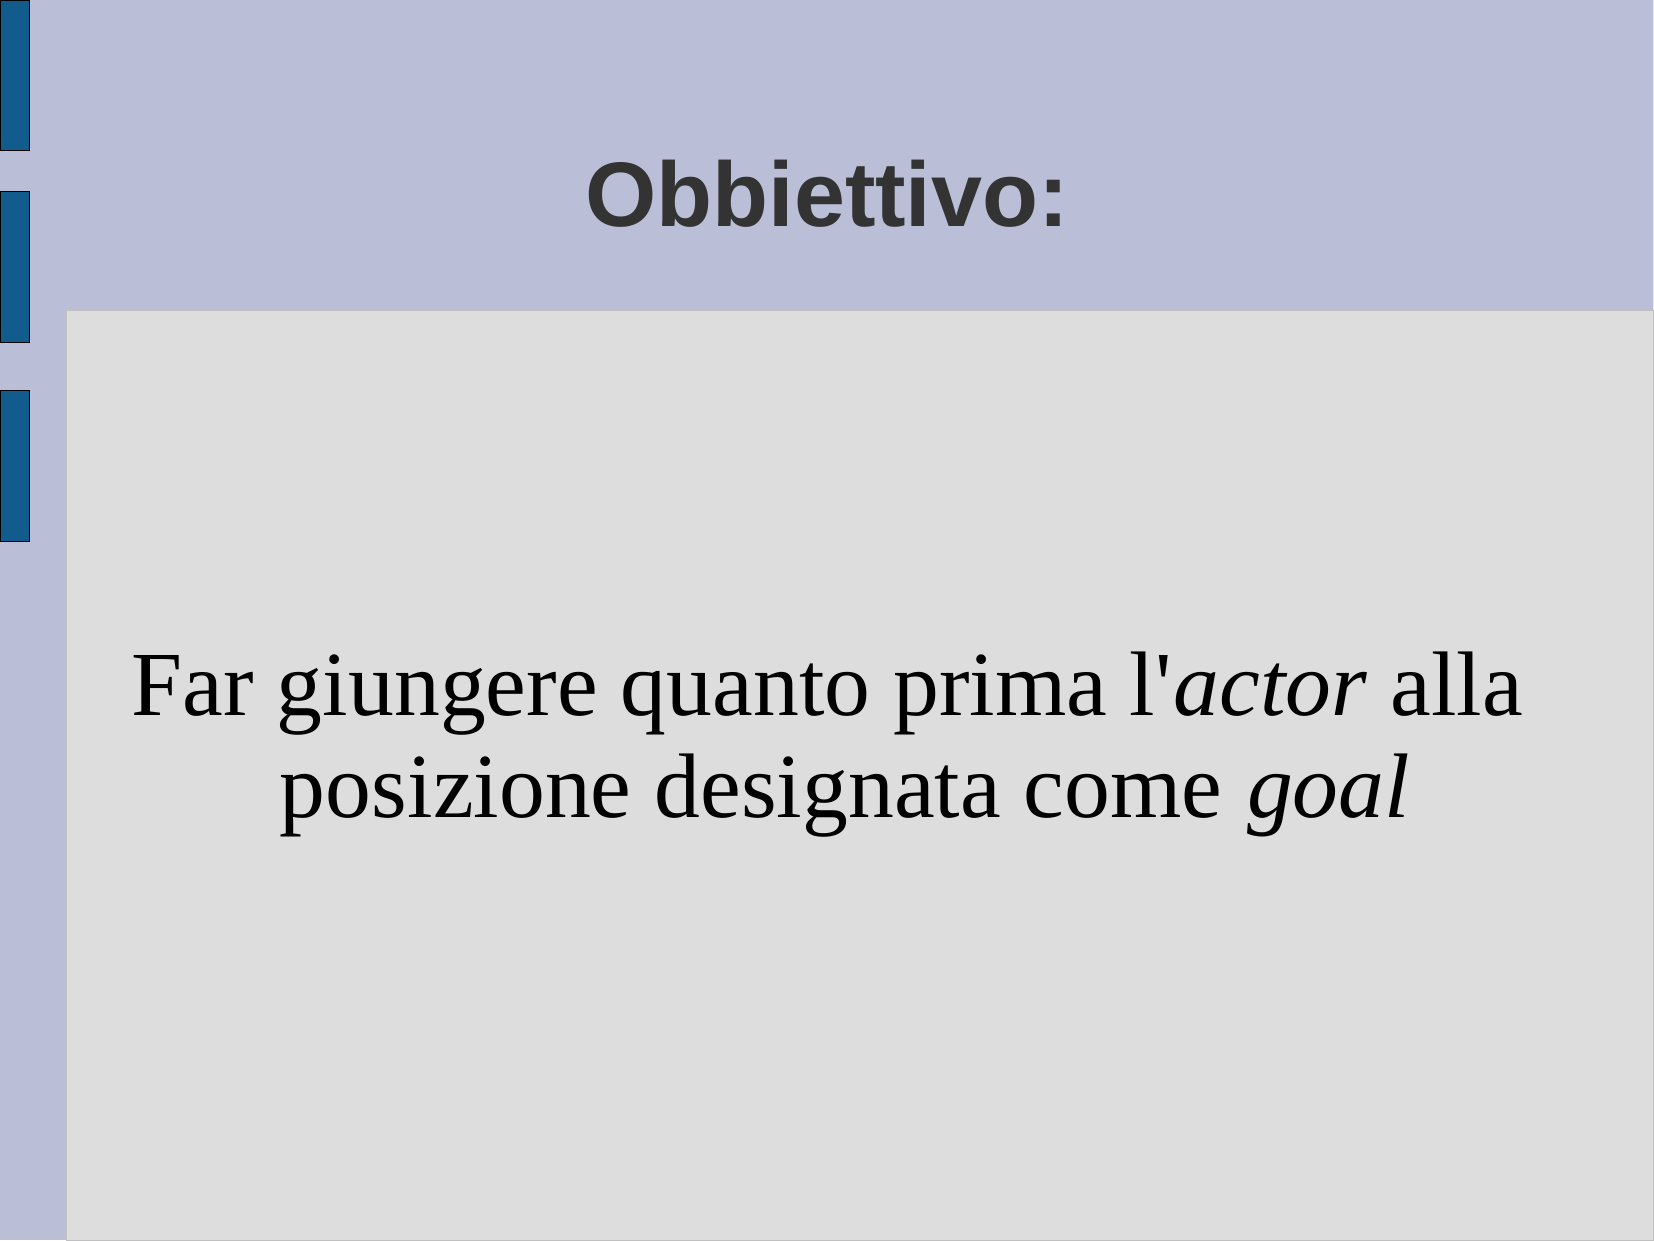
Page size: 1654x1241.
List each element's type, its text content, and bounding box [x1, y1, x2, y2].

title Obbiettivo: [121, 98, 1534, 291]
subtitle Far giungere quanto prima l'actor alla posizione designata come goal [121, 352, 1534, 1119]
